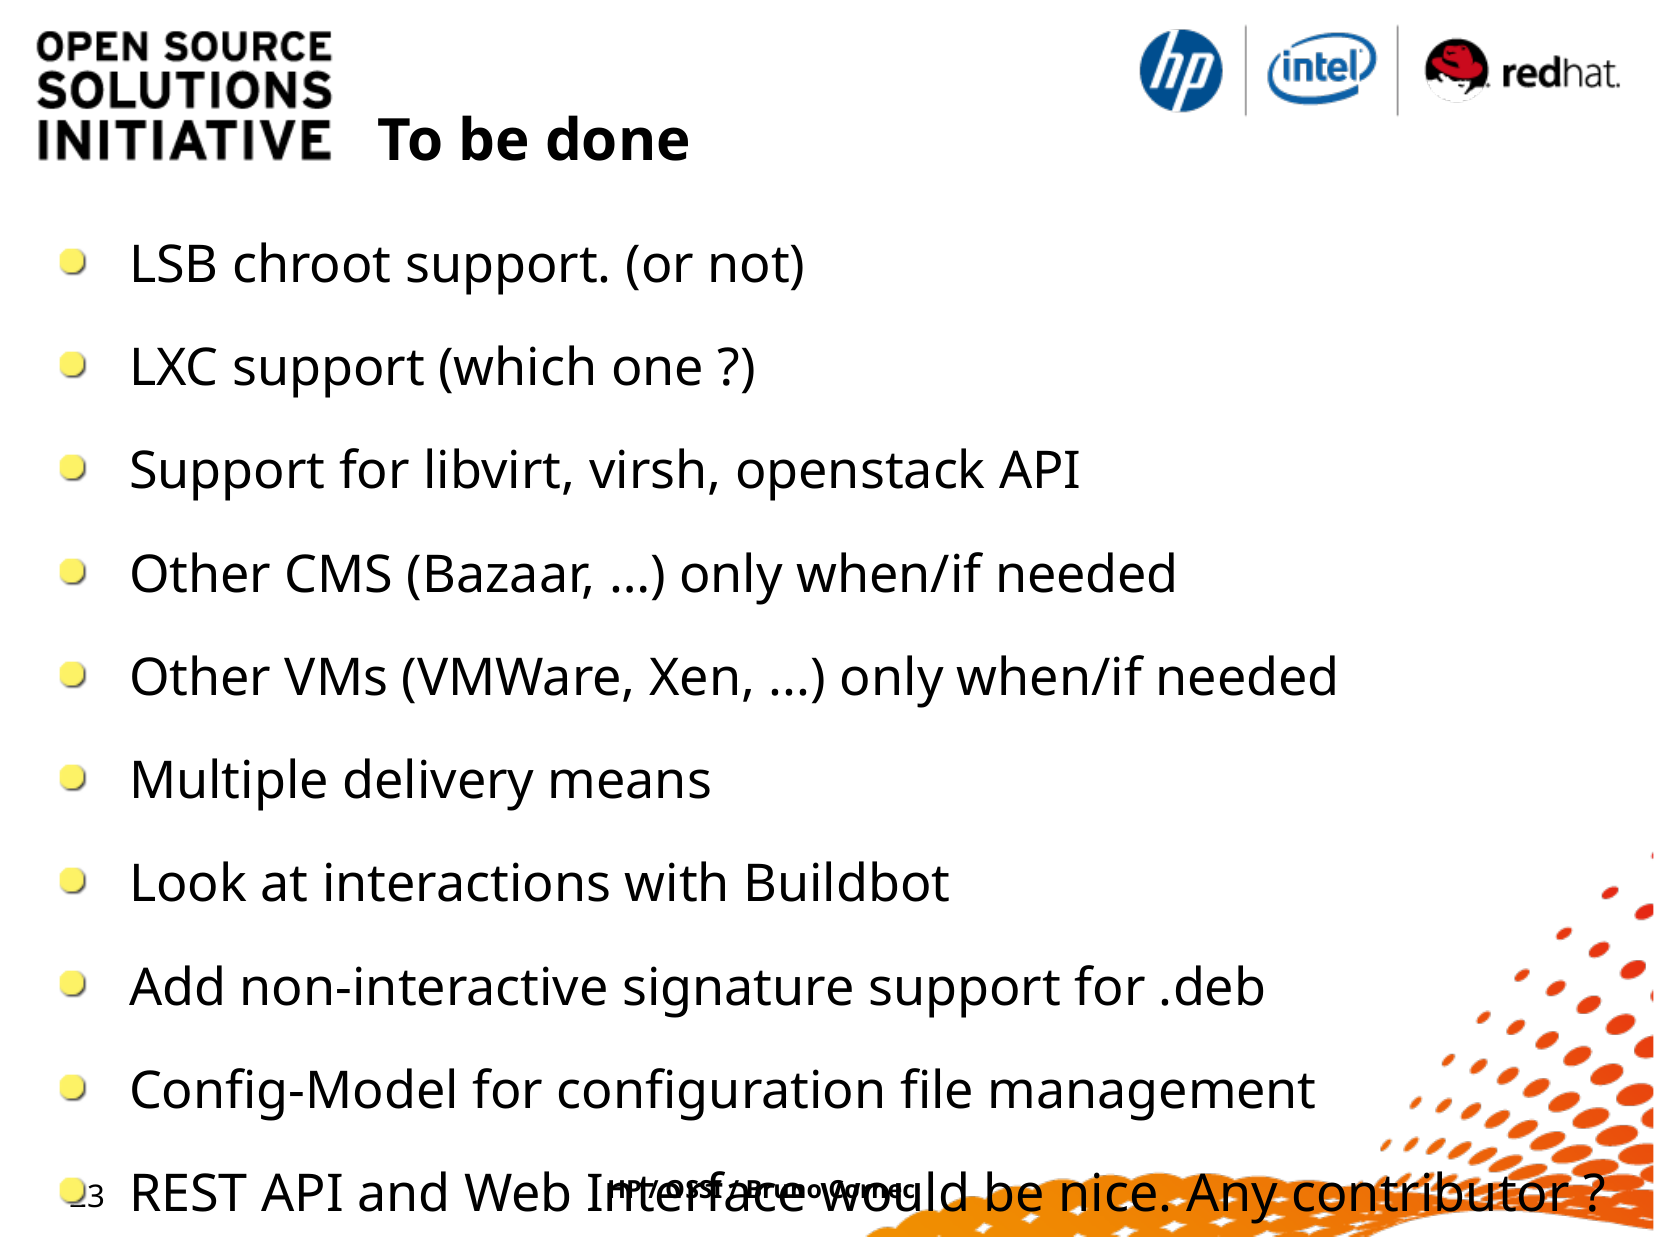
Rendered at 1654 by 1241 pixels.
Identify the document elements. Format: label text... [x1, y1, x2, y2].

title To be done [377, 59, 1292, 221]
picture [0, 0, 1654, 1237]
list LSB chroot support. (or not) LXC support (which one ?) Support for libvirt, virsh, openstack API Other CMS (Bazaar, …) only when/if needed Other VMs (VMWare, Xen, ...) only when/if needed Multiple delivery means Look at interactions with Buildbot Add non-interactive signature support for .deb Config-Model for configuration file management REST API and Web Interface would be nice. Any contributor ? [46, 227, 1654, 1123]
